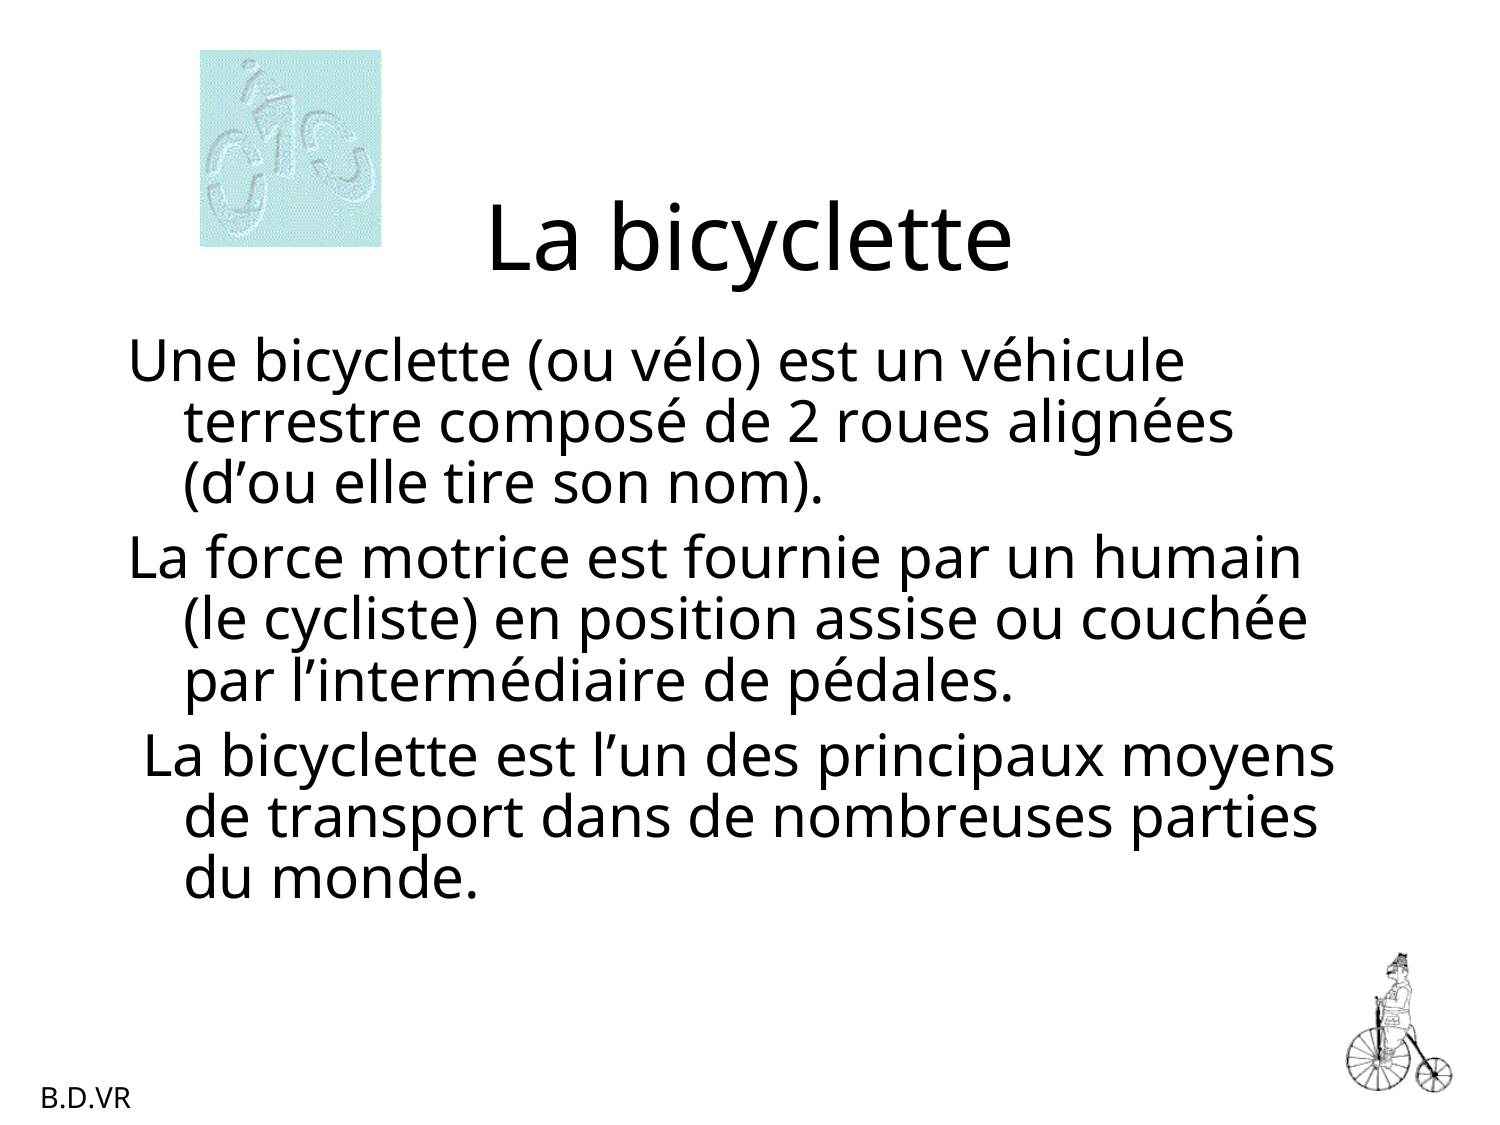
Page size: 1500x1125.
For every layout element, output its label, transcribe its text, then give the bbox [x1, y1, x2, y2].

text_box B.D.VR [24, 1073, 175, 1125]
picture [1337, 949, 1471, 1100]
list Une bicyclette (ou vélo) est un véhicule terrestre composé de 2 roues alignées (d’ou elle tire son nom). La force motrice est fournie par un humain (le cycliste) en position assise ou couchée par l’intermédiaire de pédales. La bicyclette est l’un des principaux moyens de transport dans de nombreuses parties du monde. [112, 324, 1388, 953]
title La bicyclette [112, 165, 1388, 310]
chart [200, 50, 382, 247]
